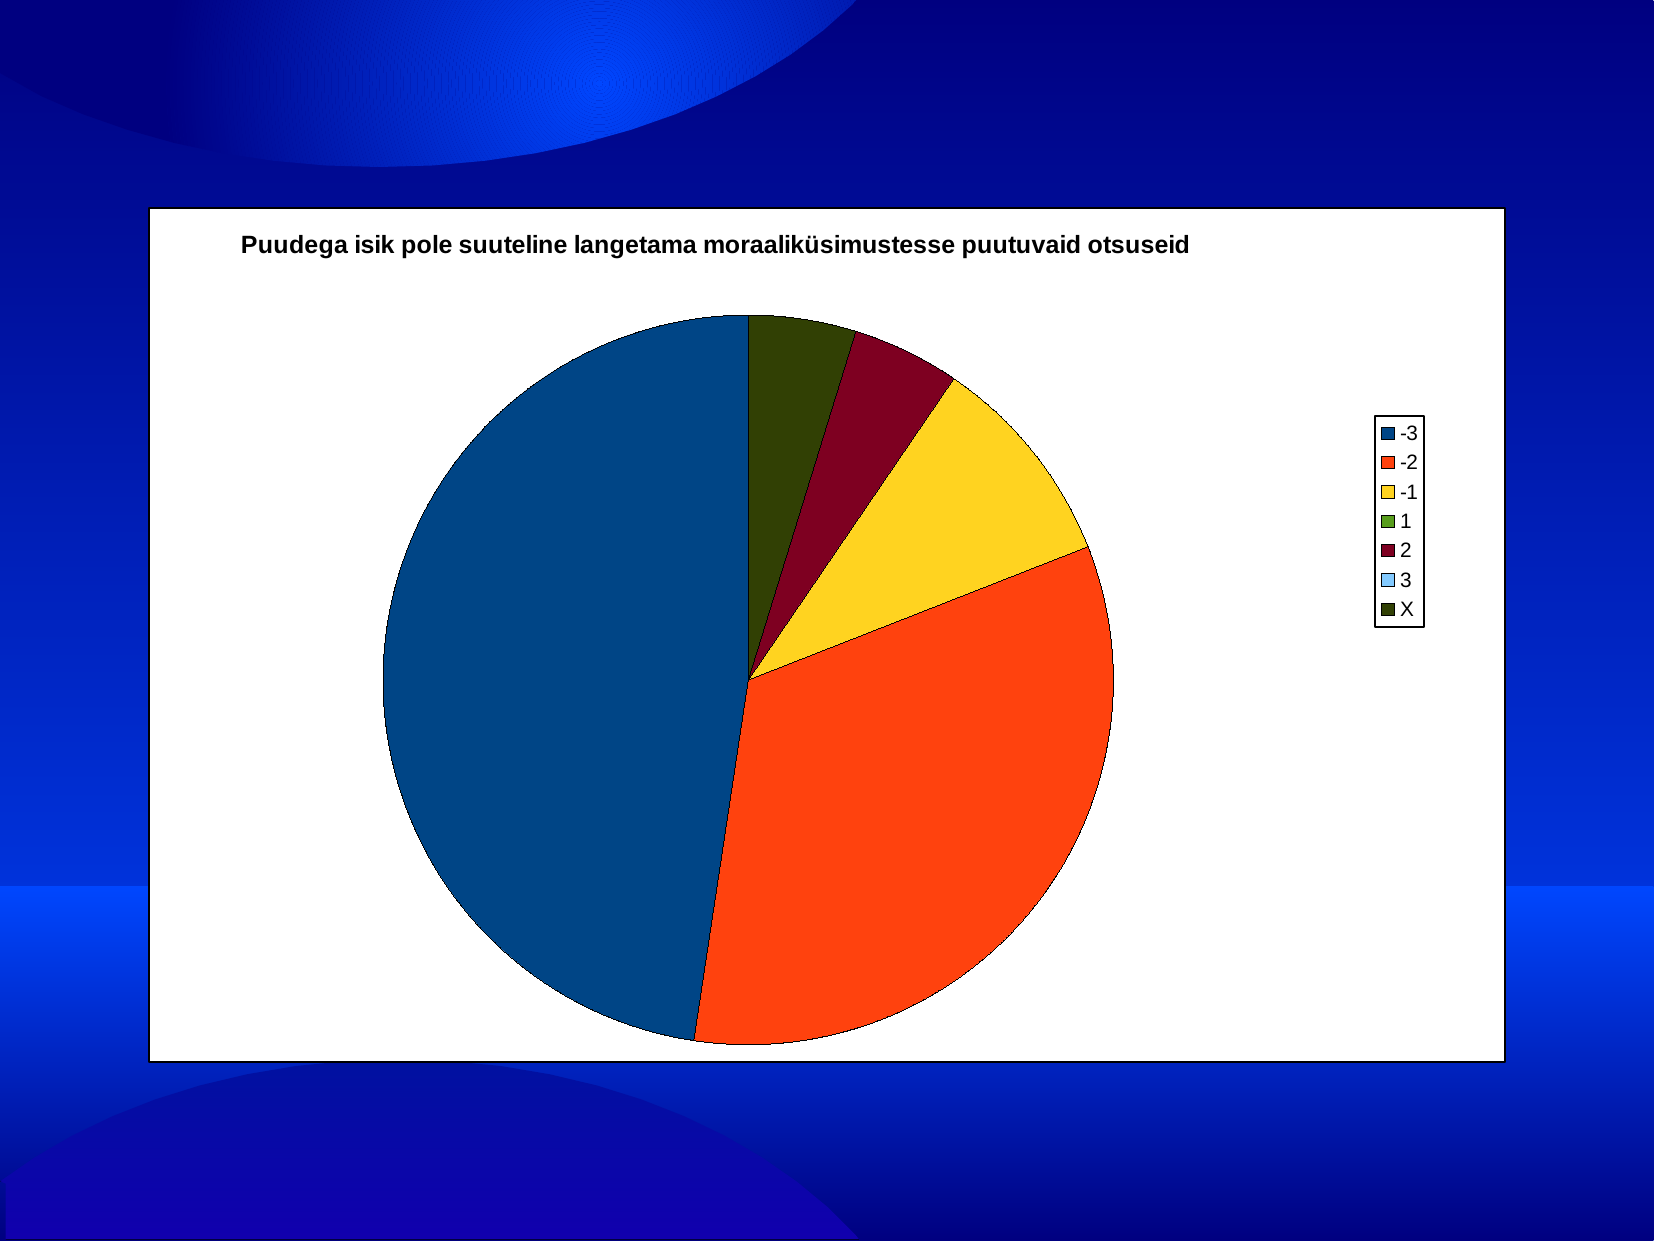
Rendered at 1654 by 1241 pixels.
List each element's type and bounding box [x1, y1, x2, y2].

chart [147, 206, 1506, 1063]
